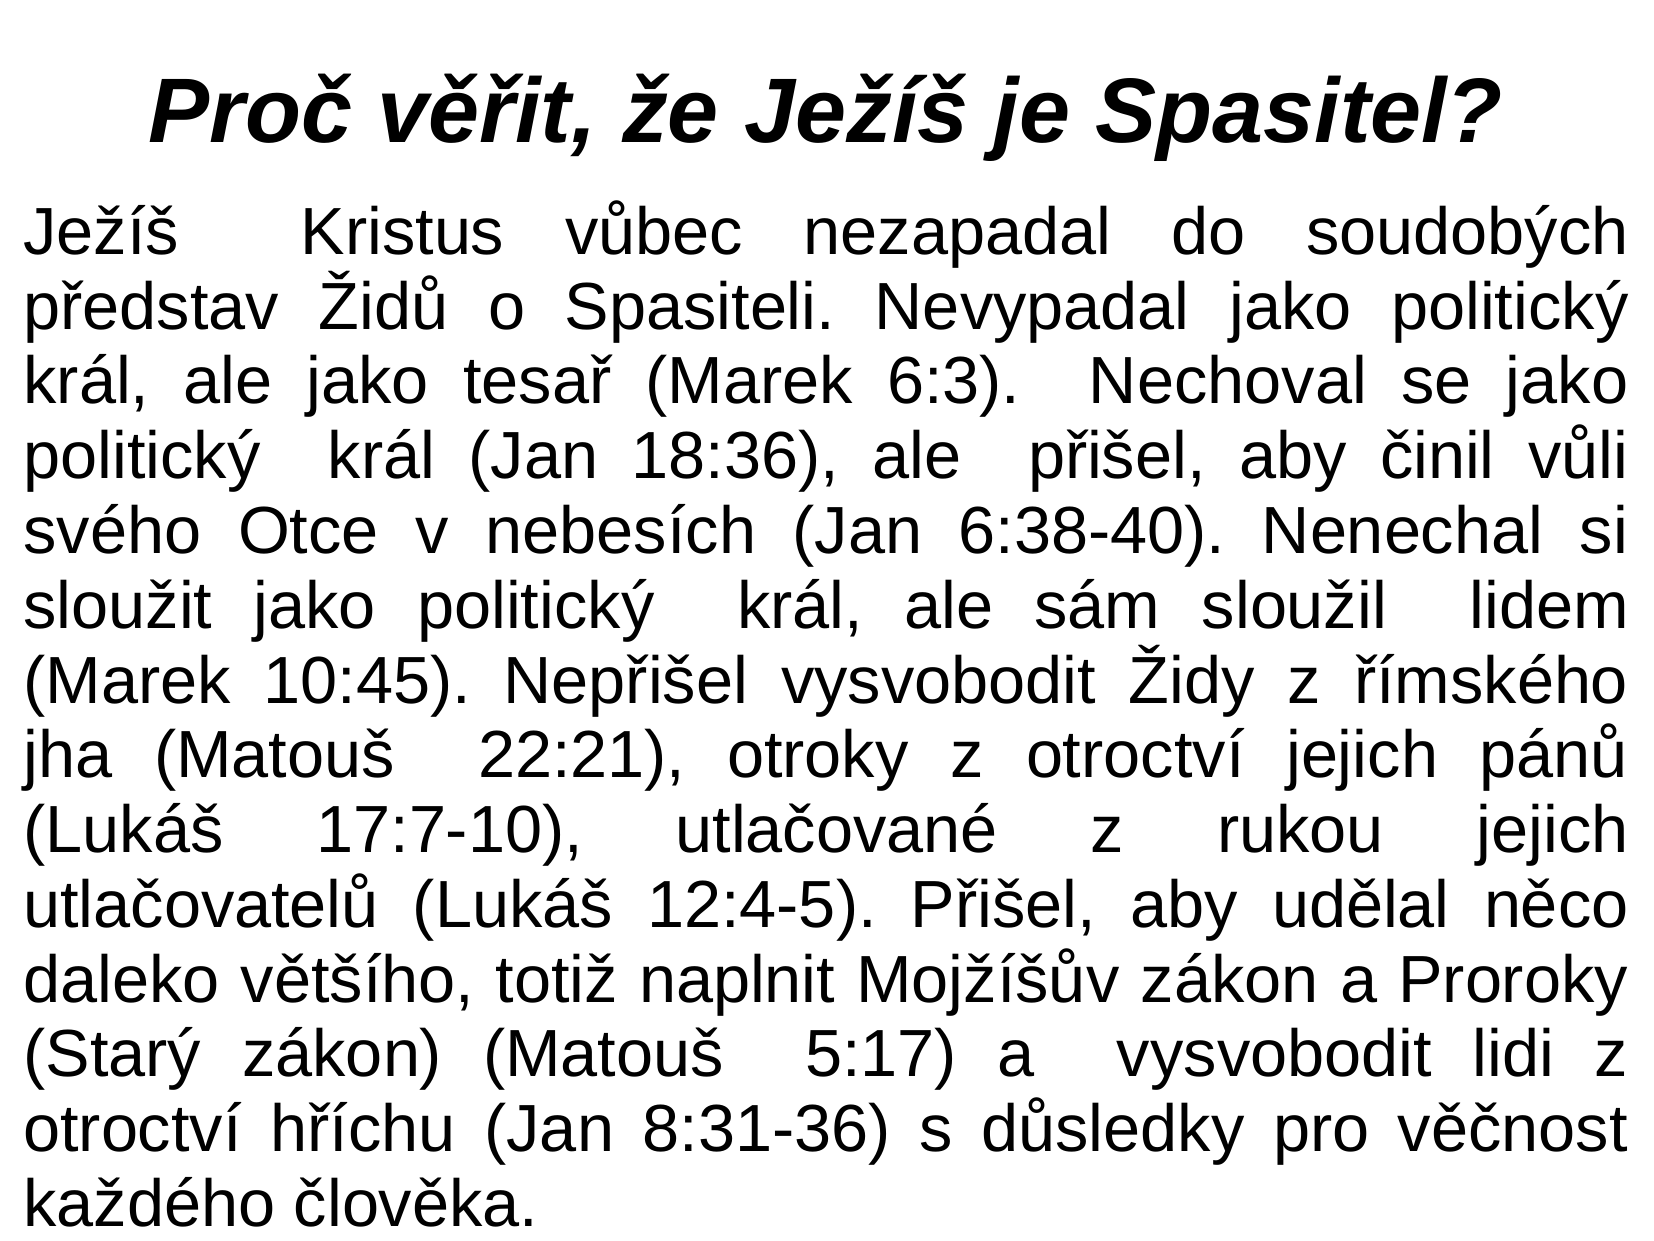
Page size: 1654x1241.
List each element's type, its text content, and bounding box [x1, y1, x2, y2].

title Proč věřit, že Ježíš je Spasitel? [82, 7, 1571, 177]
subtitle Ježíš Kristus vůbec nezapadal do soudobých představ Židů o Spasiteli. Nevypadal jako politický král, ale jako tesař (Marek 6:3). Nechoval se jako politický král (Jan 18:36), ale přišel, aby činil vůli svého Otce v nebesích (Jan 6:38-40). Nenechal si sloužit jako politický král, ale sám sloužil lidem (Marek 10:45). Nepřišel vysvobodit Židy z římského jha (Matouš 22:21), otroky z otroctví jejich pánů (Lukáš 17:7-10), utlačované z rukou jejich utlačovatelů (Lukáš 12:4-5). Přišel, aby udělal něco daleko většího, totiž naplnit Mojžíšův zákon a Proroky (Starý zákon) (Matouš 5:17) a vysvobodit lidi z otroctví hříchu (Jan 8:31-36) s důsledky pro věčnost každého člověka. [23, 177, 1630, 1241]
